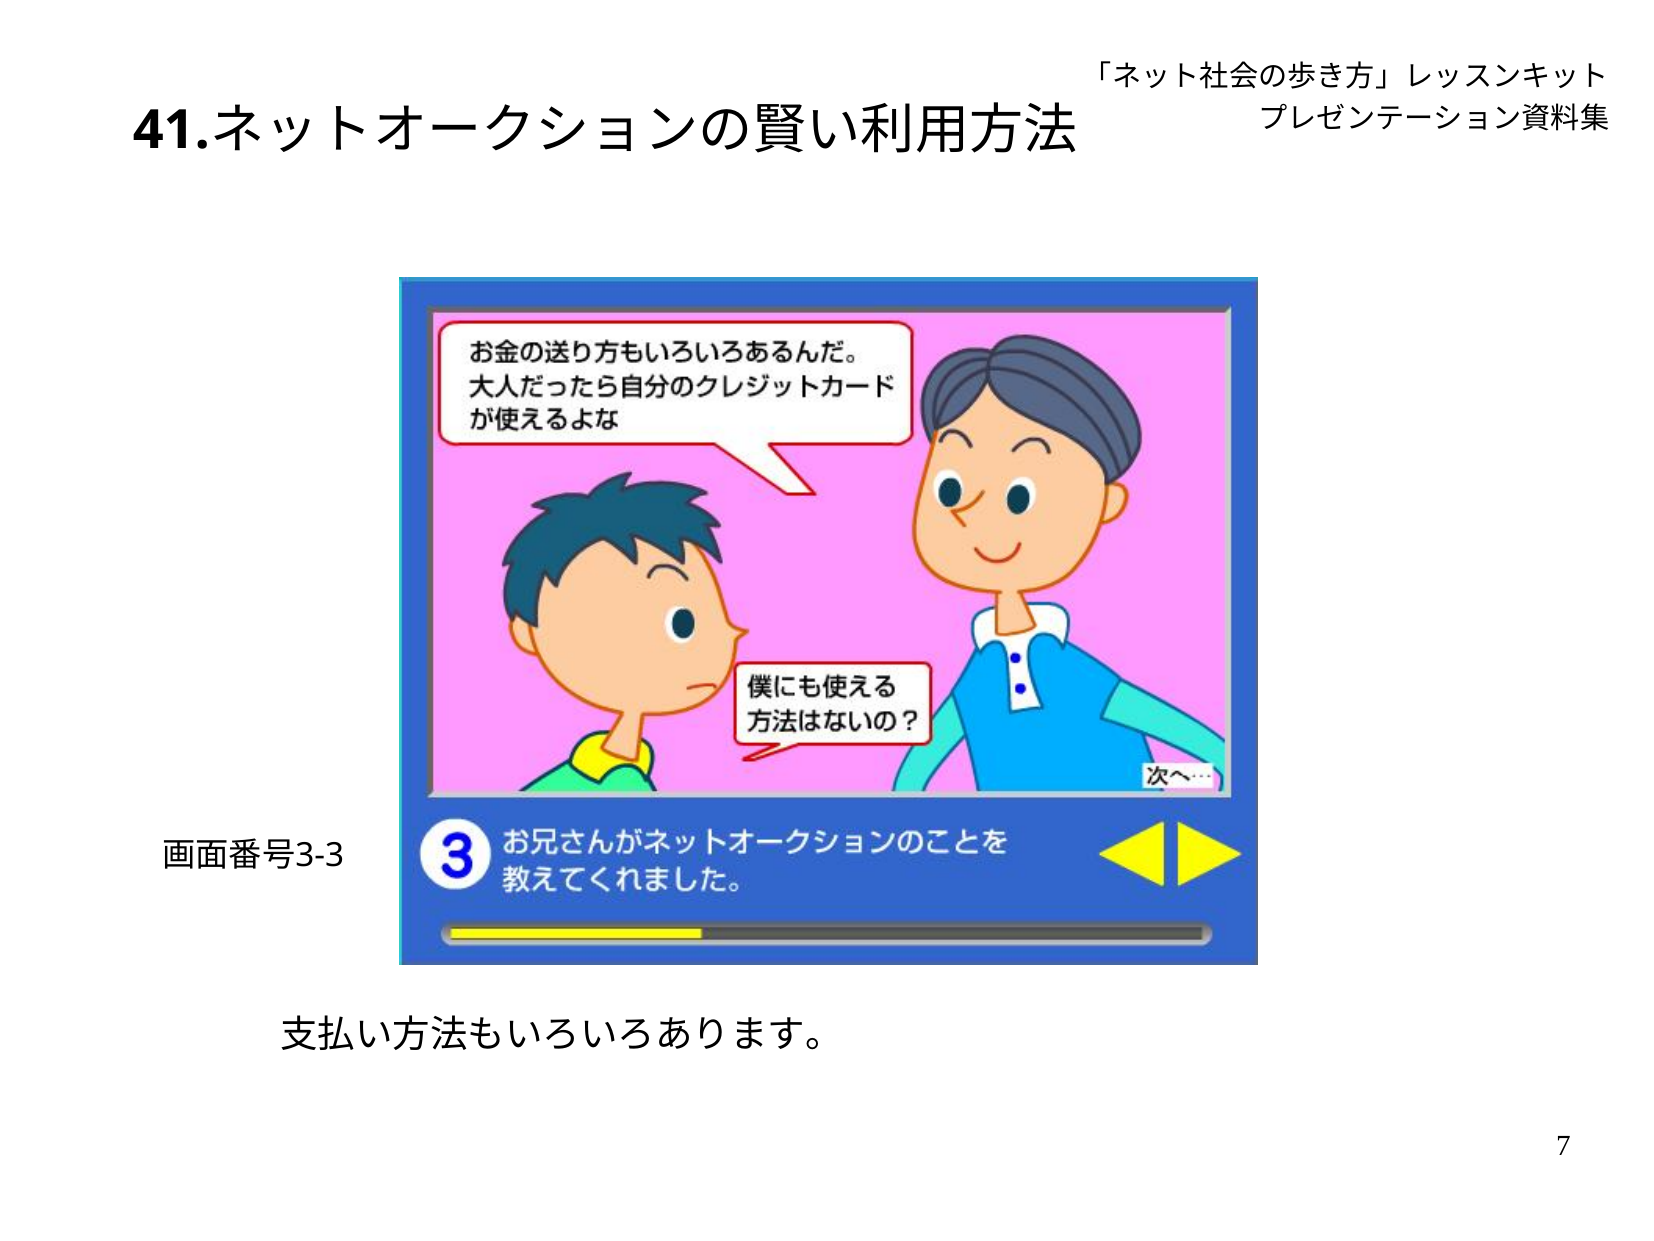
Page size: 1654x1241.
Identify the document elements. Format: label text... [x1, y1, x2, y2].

picture [399, 277, 1258, 965]
text_box 画面番号3-3 [147, 826, 384, 882]
text_box 支払い方法もいろいろあります。 [265, 1003, 1447, 1064]
text_box 41.ネットオークションの賢い利用方法 [118, 88, 1241, 169]
text_box 「ネット社会の歩き方」レッスンキット プレゼンテーション資料集 [1062, 44, 1625, 145]
